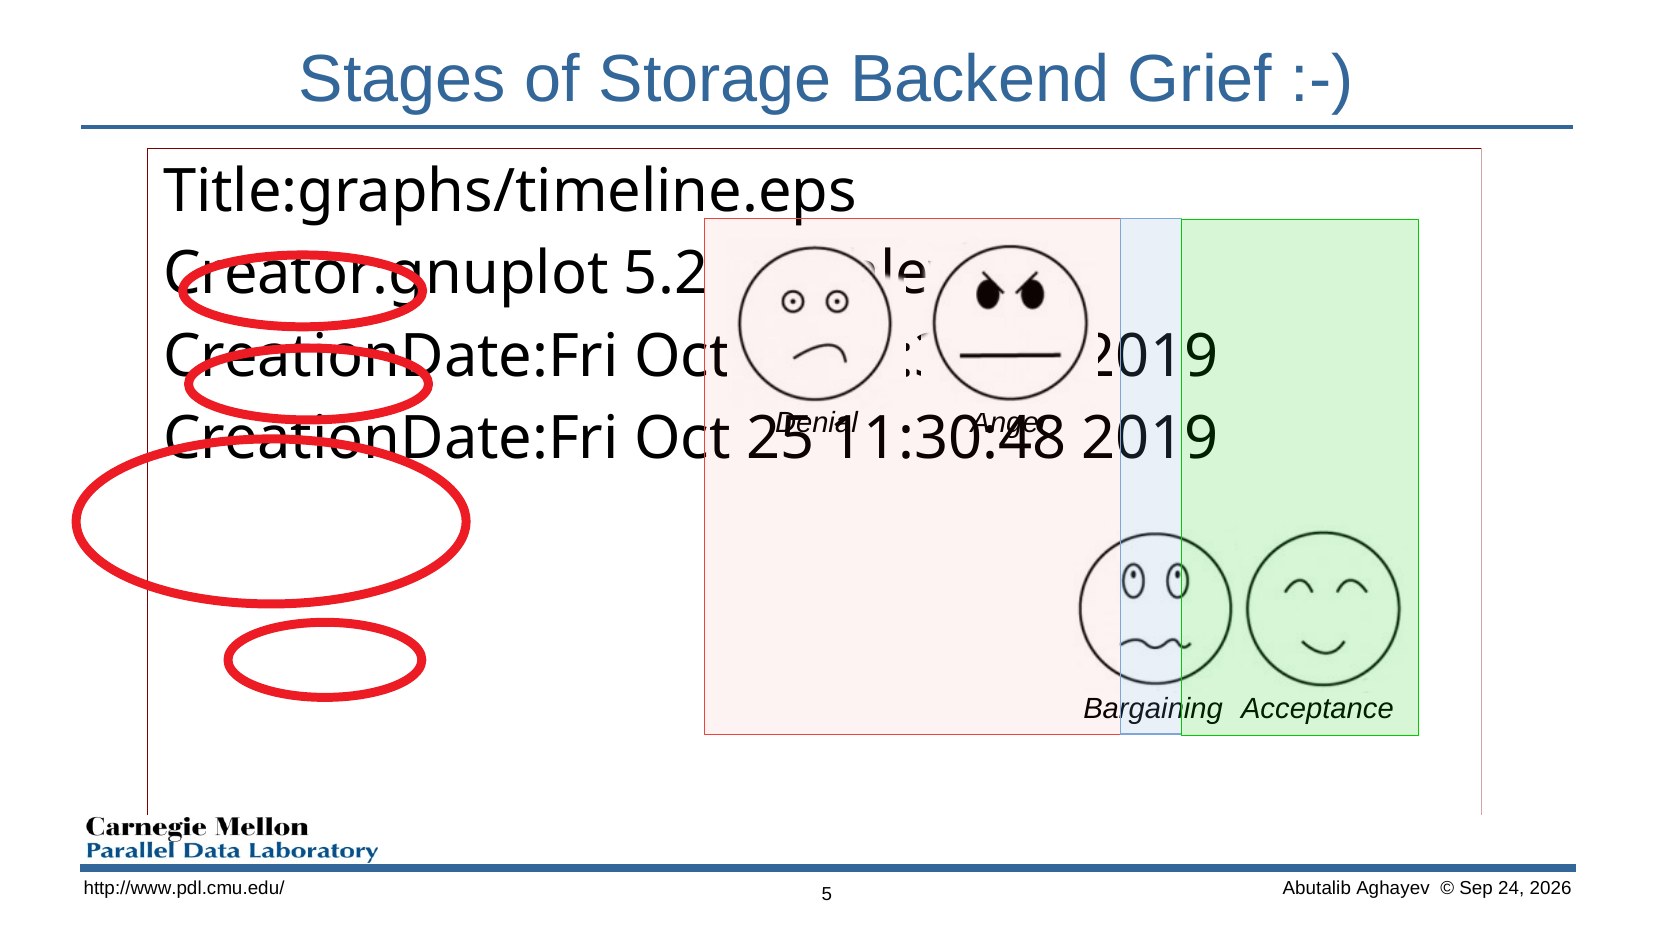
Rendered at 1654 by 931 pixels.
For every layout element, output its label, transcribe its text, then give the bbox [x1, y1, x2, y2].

text_box [188, 348, 429, 420]
text_box [227, 622, 422, 698]
text_box Abutalib Aghayev © Nov 5, 2019 [1168, 866, 1589, 919]
text_box [76, 438, 467, 604]
title Stages of Storage Backend Grief :-) [66, 14, 1588, 136]
text_box [182, 254, 423, 327]
text_box <number> [665, 872, 989, 902]
text_box http://www.pdl.cmu.edu/ [66, 866, 481, 919]
text_box [704, 218, 1419, 736]
picture [85, 144, 1482, 863]
